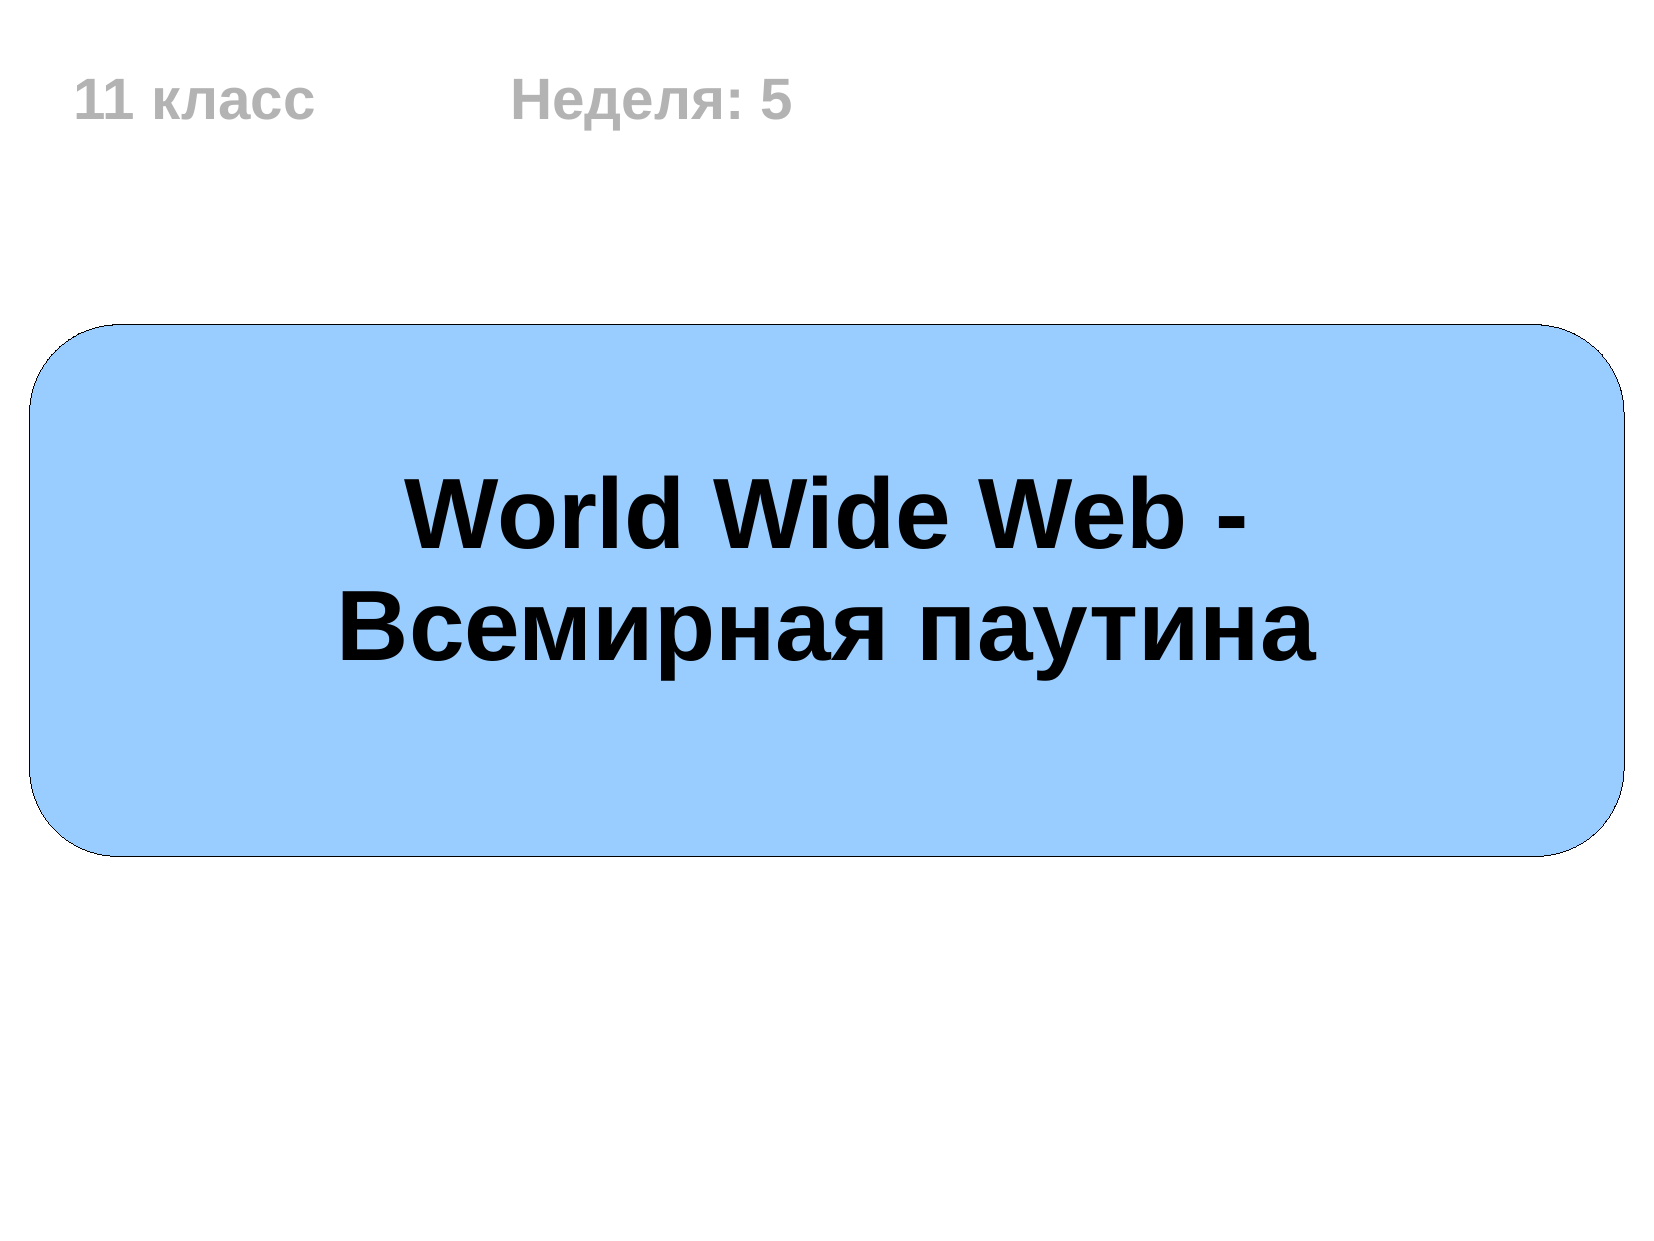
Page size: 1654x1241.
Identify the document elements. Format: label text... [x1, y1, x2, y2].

text_box World Wide Web - Всемирная паутина [29, 324, 1625, 857]
text_box 11 класс Неделя: 5 [59, 59, 1034, 141]
